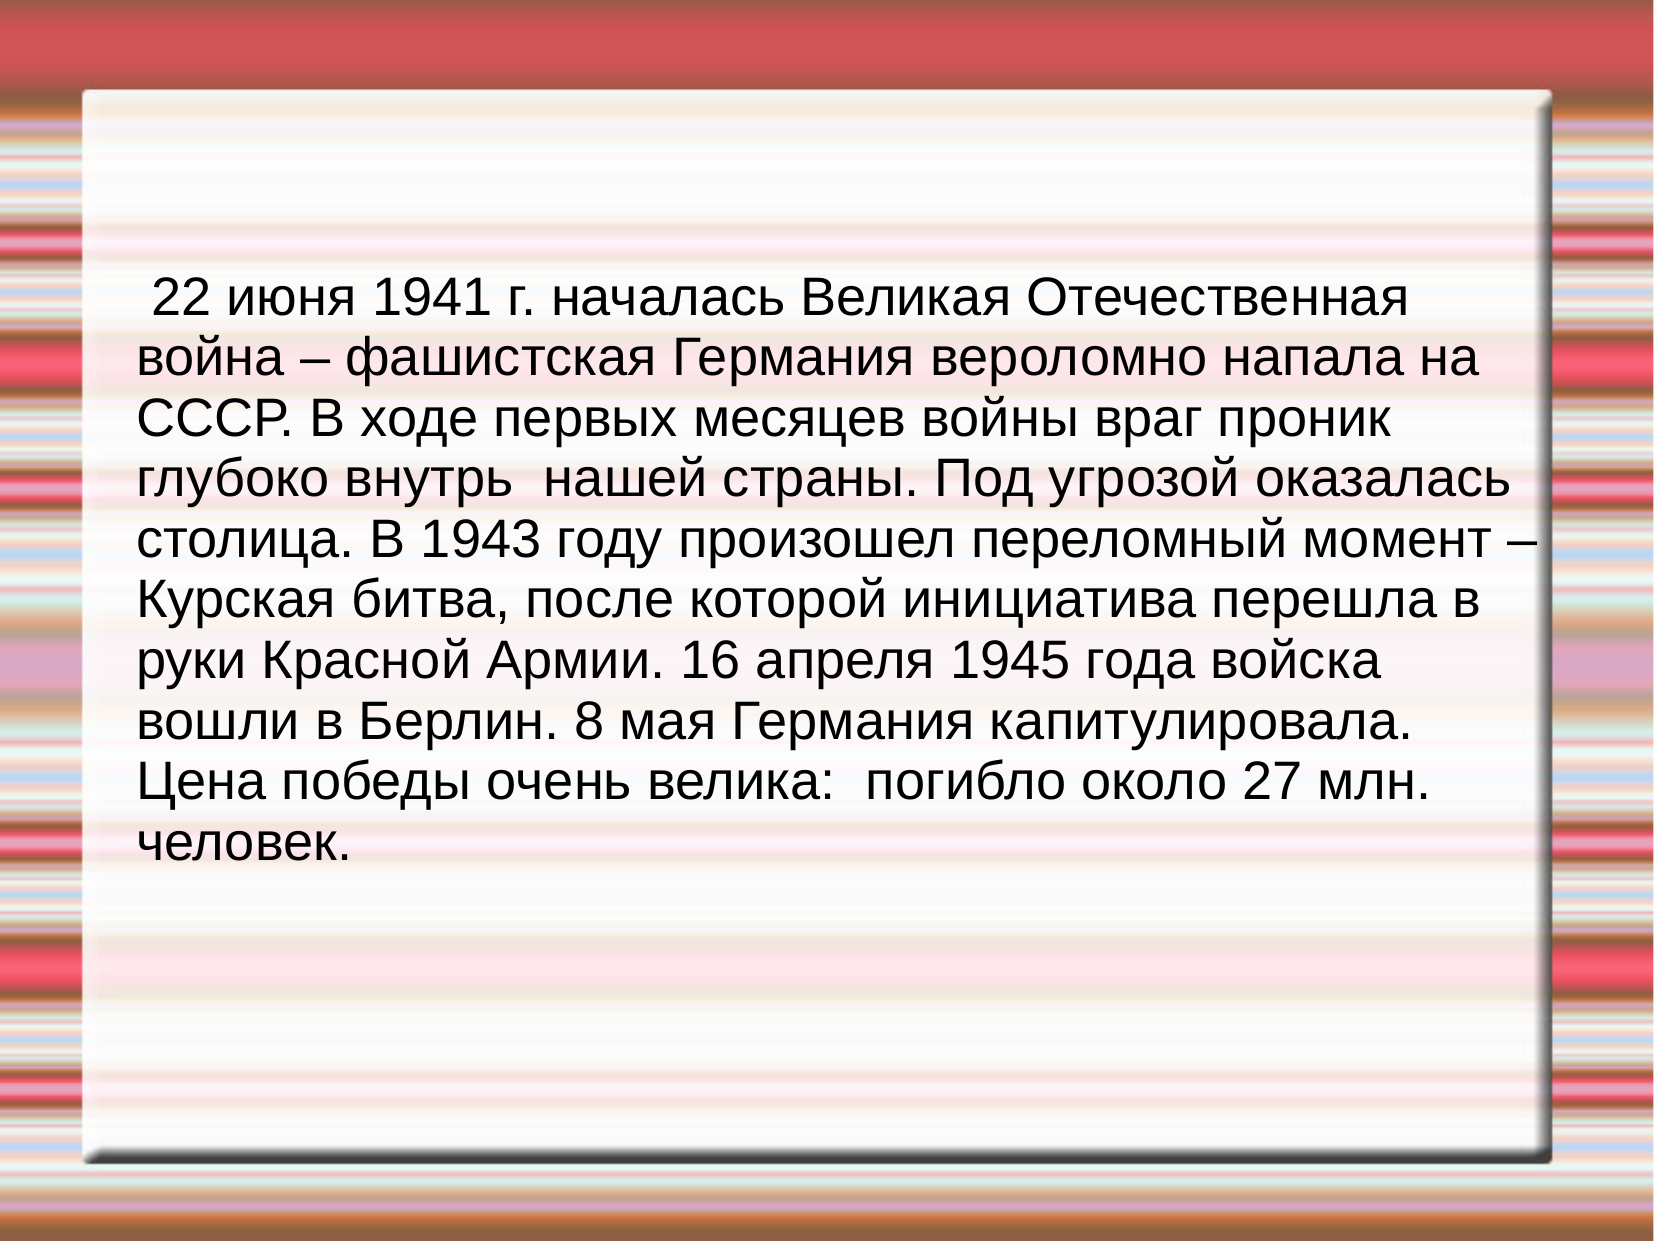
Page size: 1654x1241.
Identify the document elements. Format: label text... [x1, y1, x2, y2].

picture [0, 0, 1654, 1241]
text_box 22 июня 1941 г. началась Великая Отечественная война – фашистская Германия вероломно напала на СССР. В ходе первых месяцев войны враг проник глубоко внутрь нашей страны. Под угрозой оказалась столица. В 1943 году произошел переломный момент – Курская битва, после которой инициатива перешла в руки Красной Армии. 16 апреля 1945 года войска вошли в Берлин. 8 мая Германия капитулировала. Цена победы очень велика: погибло около 27 млн. человек. [121, 258, 1560, 1090]
